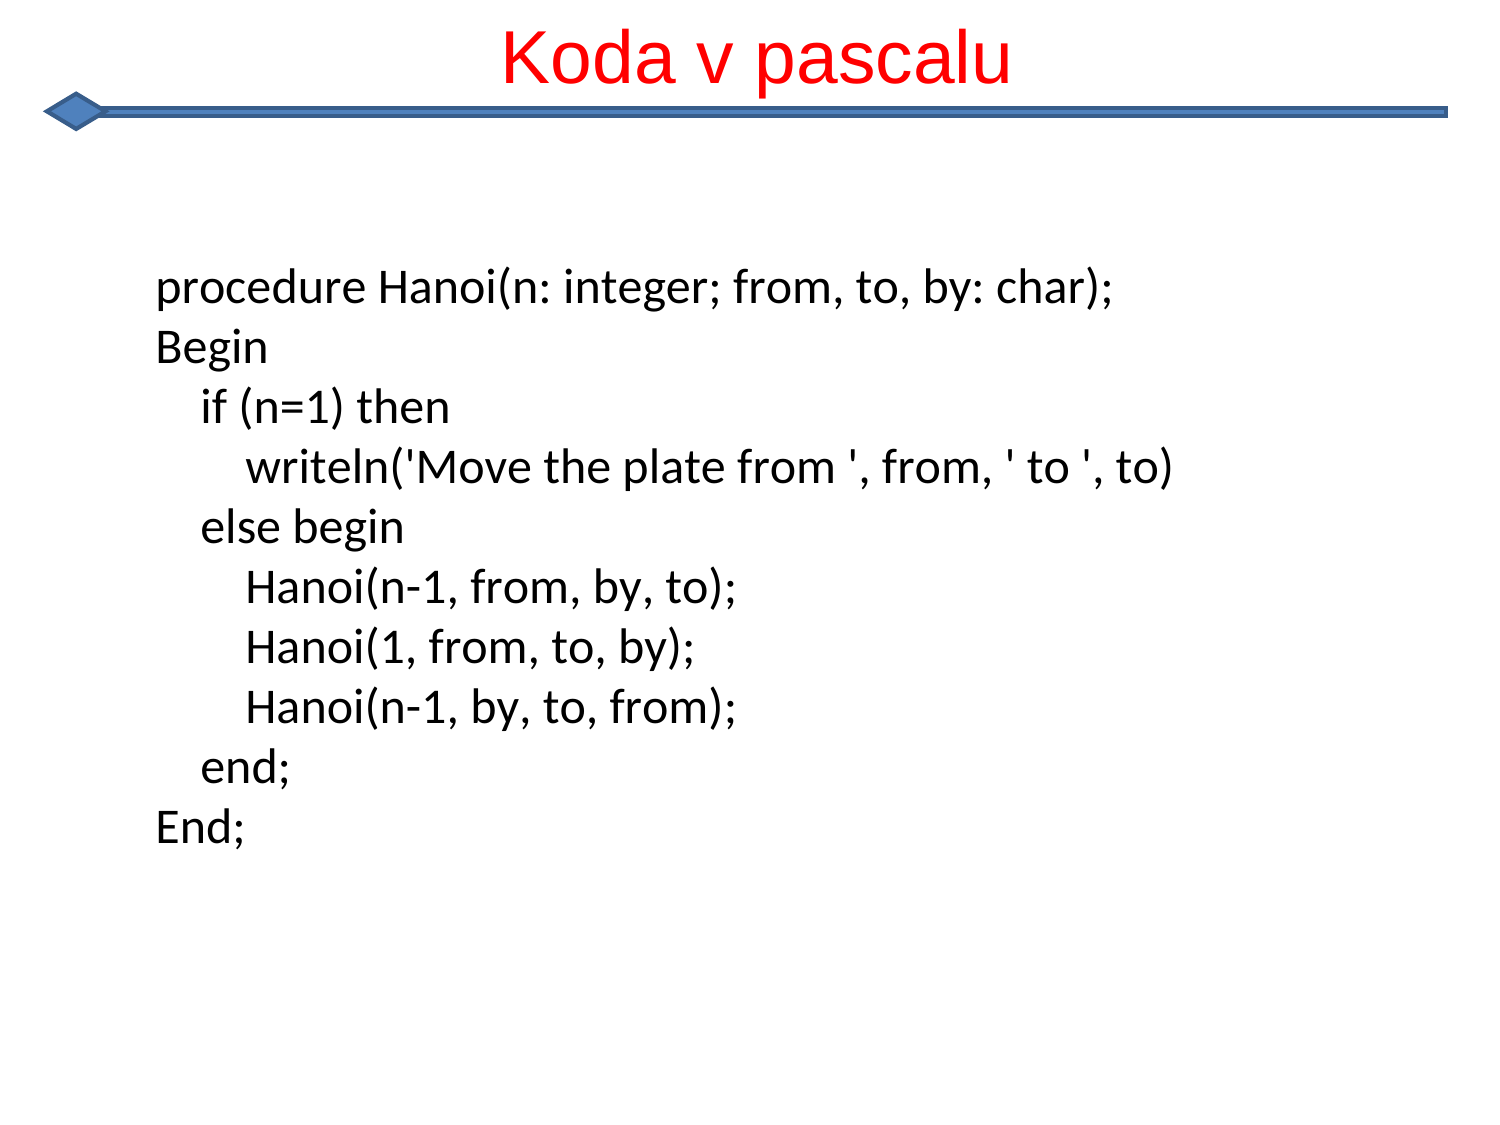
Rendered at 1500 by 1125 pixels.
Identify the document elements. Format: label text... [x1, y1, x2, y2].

text_box procedure Hanoi(n: integer; from, to, by: char); Begin if (n=1) then writeln('Move the plate from ', from, ' to ', to) else begin Hanoi(n-1, from, by, to); Hanoi(1, from, to, by); Hanoi(n-1, by, to, from); end; End; [140, 246, 1313, 862]
title Koda v pascalu [82, 0, 1433, 108]
